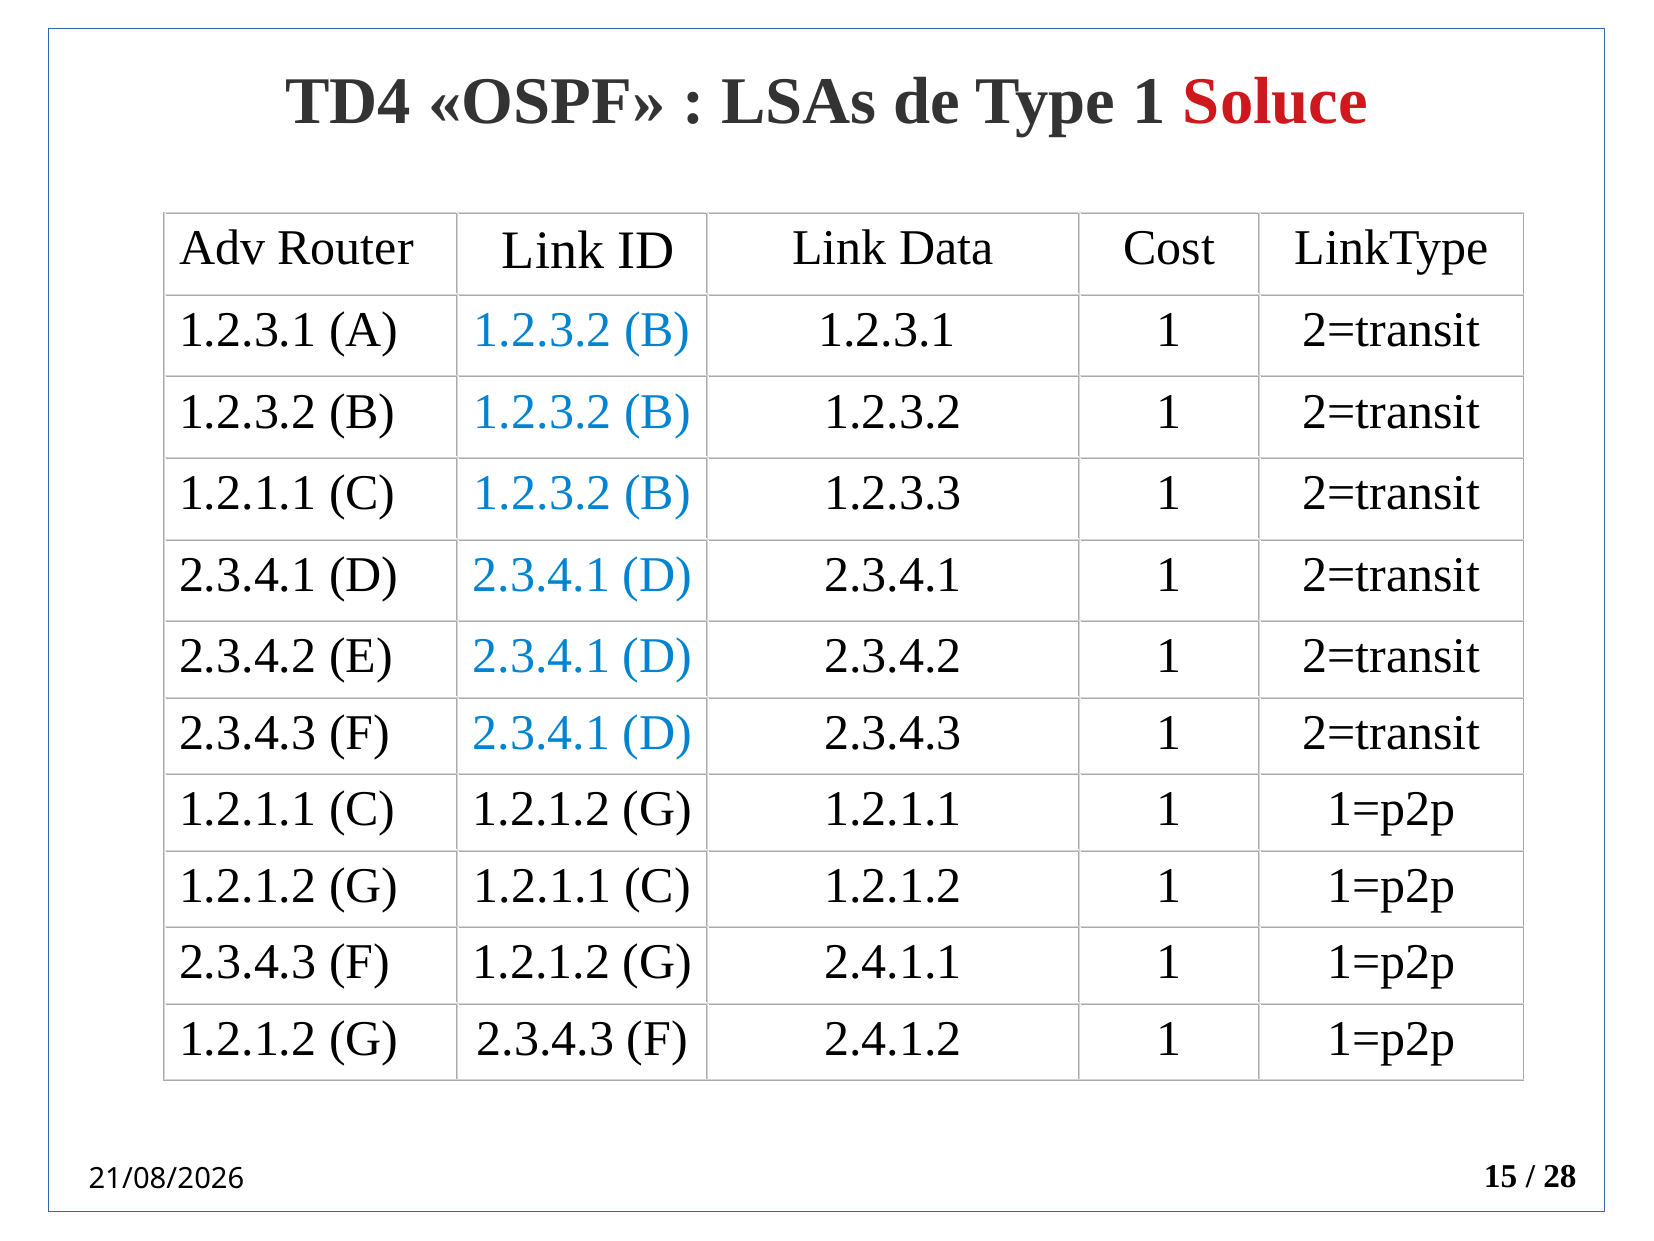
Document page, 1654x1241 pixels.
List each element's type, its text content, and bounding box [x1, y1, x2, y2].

table_cell 1.2.3.2 (B) [166, 377, 456, 456]
table_cell 2.4.1.2 [709, 1005, 1078, 1079]
table_cell 1.2.1.2 (G) [166, 1005, 456, 1079]
table_cell 1.2.1.1 [709, 775, 1078, 849]
table_cell 2.3.4.2 [709, 622, 1078, 696]
table_cell 1.2.3.2 [709, 377, 1078, 456]
table_cell 2.3.4.1 (D) [459, 541, 706, 620]
table_cell 1.2.1.2 (G) [166, 852, 456, 926]
table_cell 2=transit [1261, 296, 1523, 375]
table_cell 2.3.4.1 [709, 541, 1078, 620]
table_cell 1 [1081, 622, 1258, 696]
table_cell 2.3.4.3 [709, 699, 1078, 773]
table_cell 2.3.4.1 (D) [166, 541, 456, 620]
table_cell 1.2.3.2 (B) [459, 459, 706, 538]
table_cell 2.3.4.1 (D) [459, 699, 706, 773]
table_cell 1.2.3.3 [709, 459, 1078, 538]
table_cell 1 [1081, 1005, 1258, 1079]
list [88, 183, 1565, 1123]
table_cell 1.2.3.1 [709, 296, 1078, 375]
table_cell 1 [1081, 775, 1258, 849]
table_cell 1=p2p [1261, 852, 1523, 926]
table_header Link ID [459, 214, 706, 293]
table_cell 1.2.1.1 (C) [166, 459, 456, 538]
table_cell 2=transit [1261, 459, 1523, 538]
table_cell 1.2.1.1 (C) [166, 775, 456, 849]
table_cell 1=p2p [1261, 775, 1523, 849]
table_cell 1.2.1.2 (G) [459, 928, 706, 1002]
table_cell 1.2.3.1 (A) [166, 296, 456, 375]
table_cell 2.3.4.1 (D) [459, 622, 706, 696]
table_cell 1=p2p [1261, 1005, 1523, 1079]
table_cell 2.3.4.3 (F) [166, 699, 456, 773]
table_header LinkType [1261, 214, 1523, 293]
table_cell 2=transit [1261, 699, 1523, 773]
table_cell 1.2.1.1 (C) [459, 852, 706, 926]
table_cell 1.2.3.2 (B) [459, 377, 706, 456]
table_cell 2.3.4.2 (E) [166, 622, 456, 696]
table_cell 1.2.3.2 (B) [459, 296, 706, 375]
table_cell 1 [1081, 541, 1258, 620]
table_cell 2=transit [1261, 622, 1523, 696]
title TD4 «OSPF» : LSAs de Type 1 Soluce [88, 61, 1565, 142]
table_cell 1 [1081, 928, 1258, 1002]
table_cell 2.3.4.3 (F) [459, 1005, 706, 1079]
table_header Adv Router [166, 214, 456, 293]
table_cell 2=transit [1261, 541, 1523, 620]
table_cell 1 [1081, 699, 1258, 773]
table_cell 1.2.1.2 [709, 852, 1078, 926]
table_cell 2.4.1.1 [709, 928, 1078, 1002]
table_cell 2.3.4.3 (F) [166, 928, 456, 1002]
table_cell 1 [1081, 377, 1258, 456]
table_header Link Data [709, 214, 1078, 293]
table_cell 1 [1081, 296, 1258, 375]
table_cell 1 [1081, 852, 1258, 926]
table_cell 1.2.1.2 (G) [459, 775, 706, 849]
table_cell 2=transit [1261, 377, 1523, 456]
table_cell 1=p2p [1261, 928, 1523, 1002]
table_cell 1 [1081, 459, 1258, 538]
table_header Cost [1081, 214, 1258, 293]
